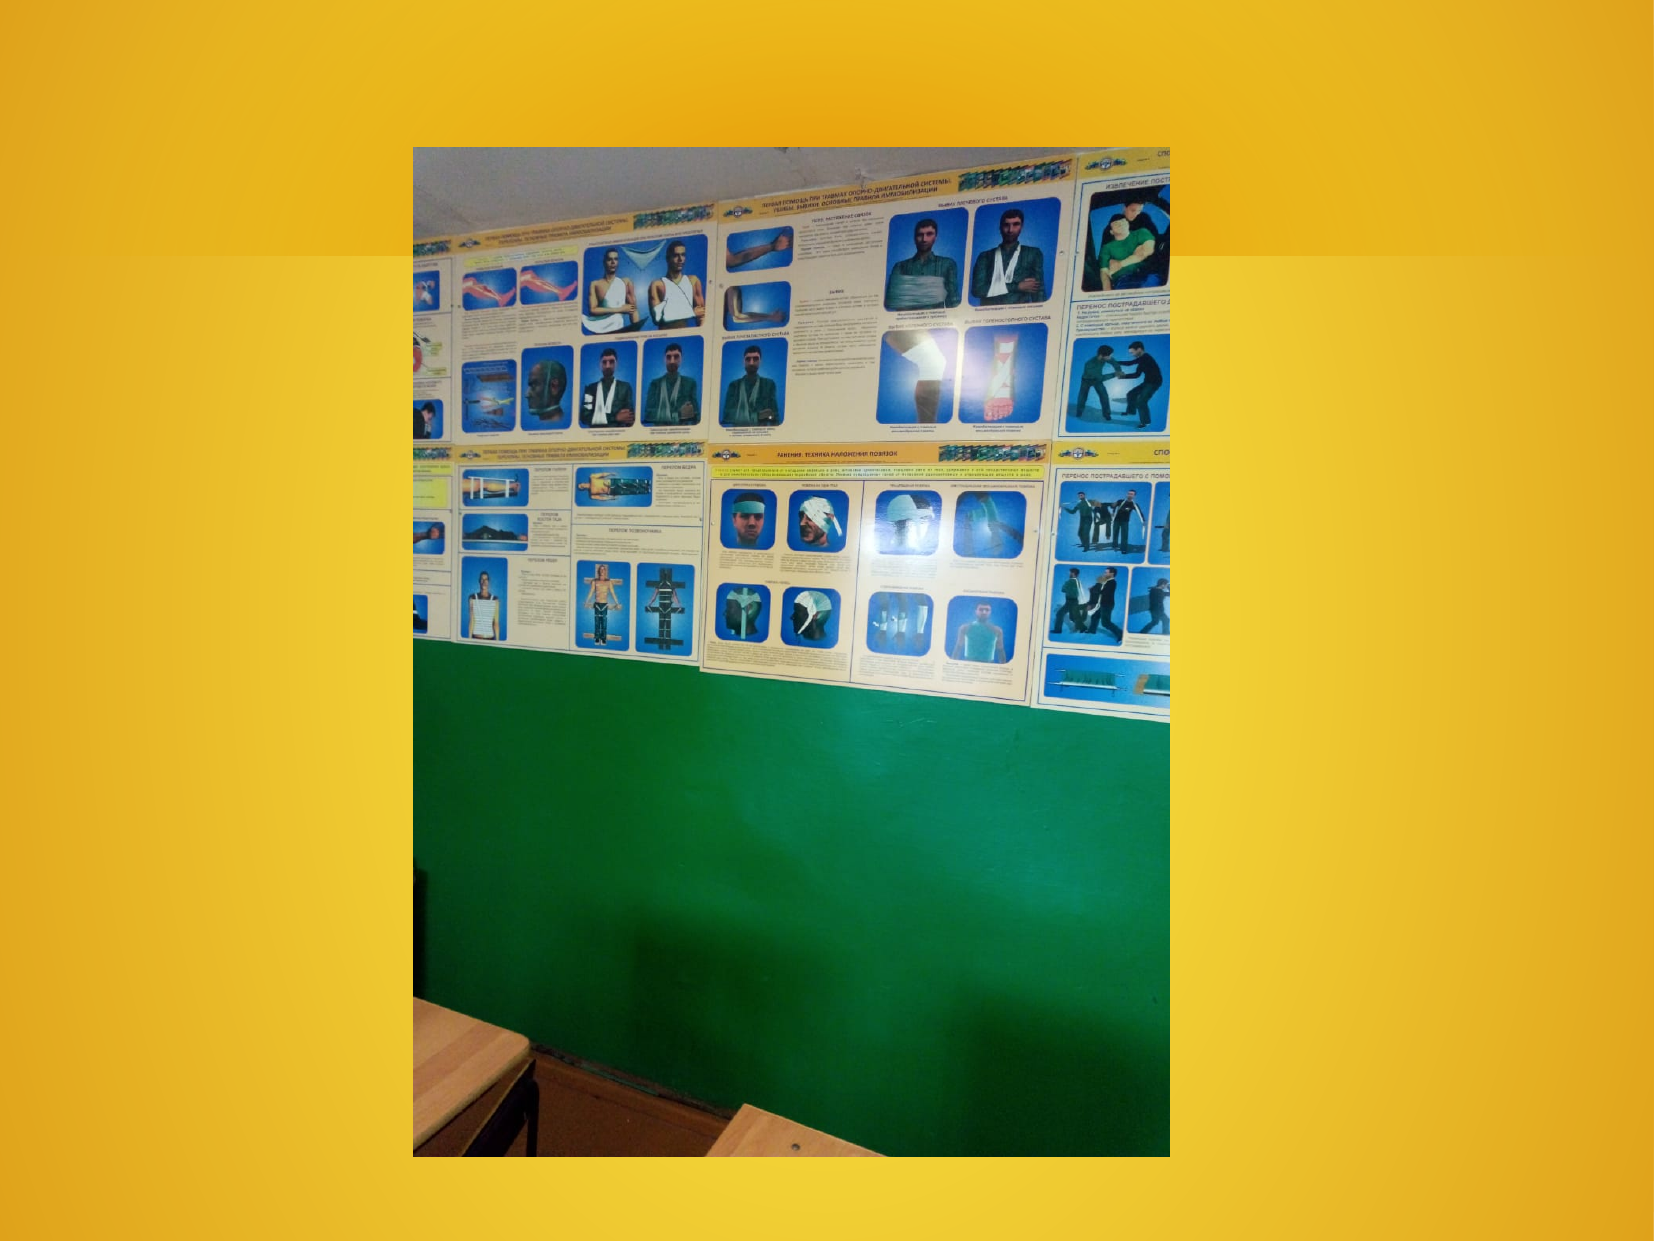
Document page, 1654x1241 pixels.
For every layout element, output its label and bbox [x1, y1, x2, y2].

picture [413, 147, 1170, 1157]
